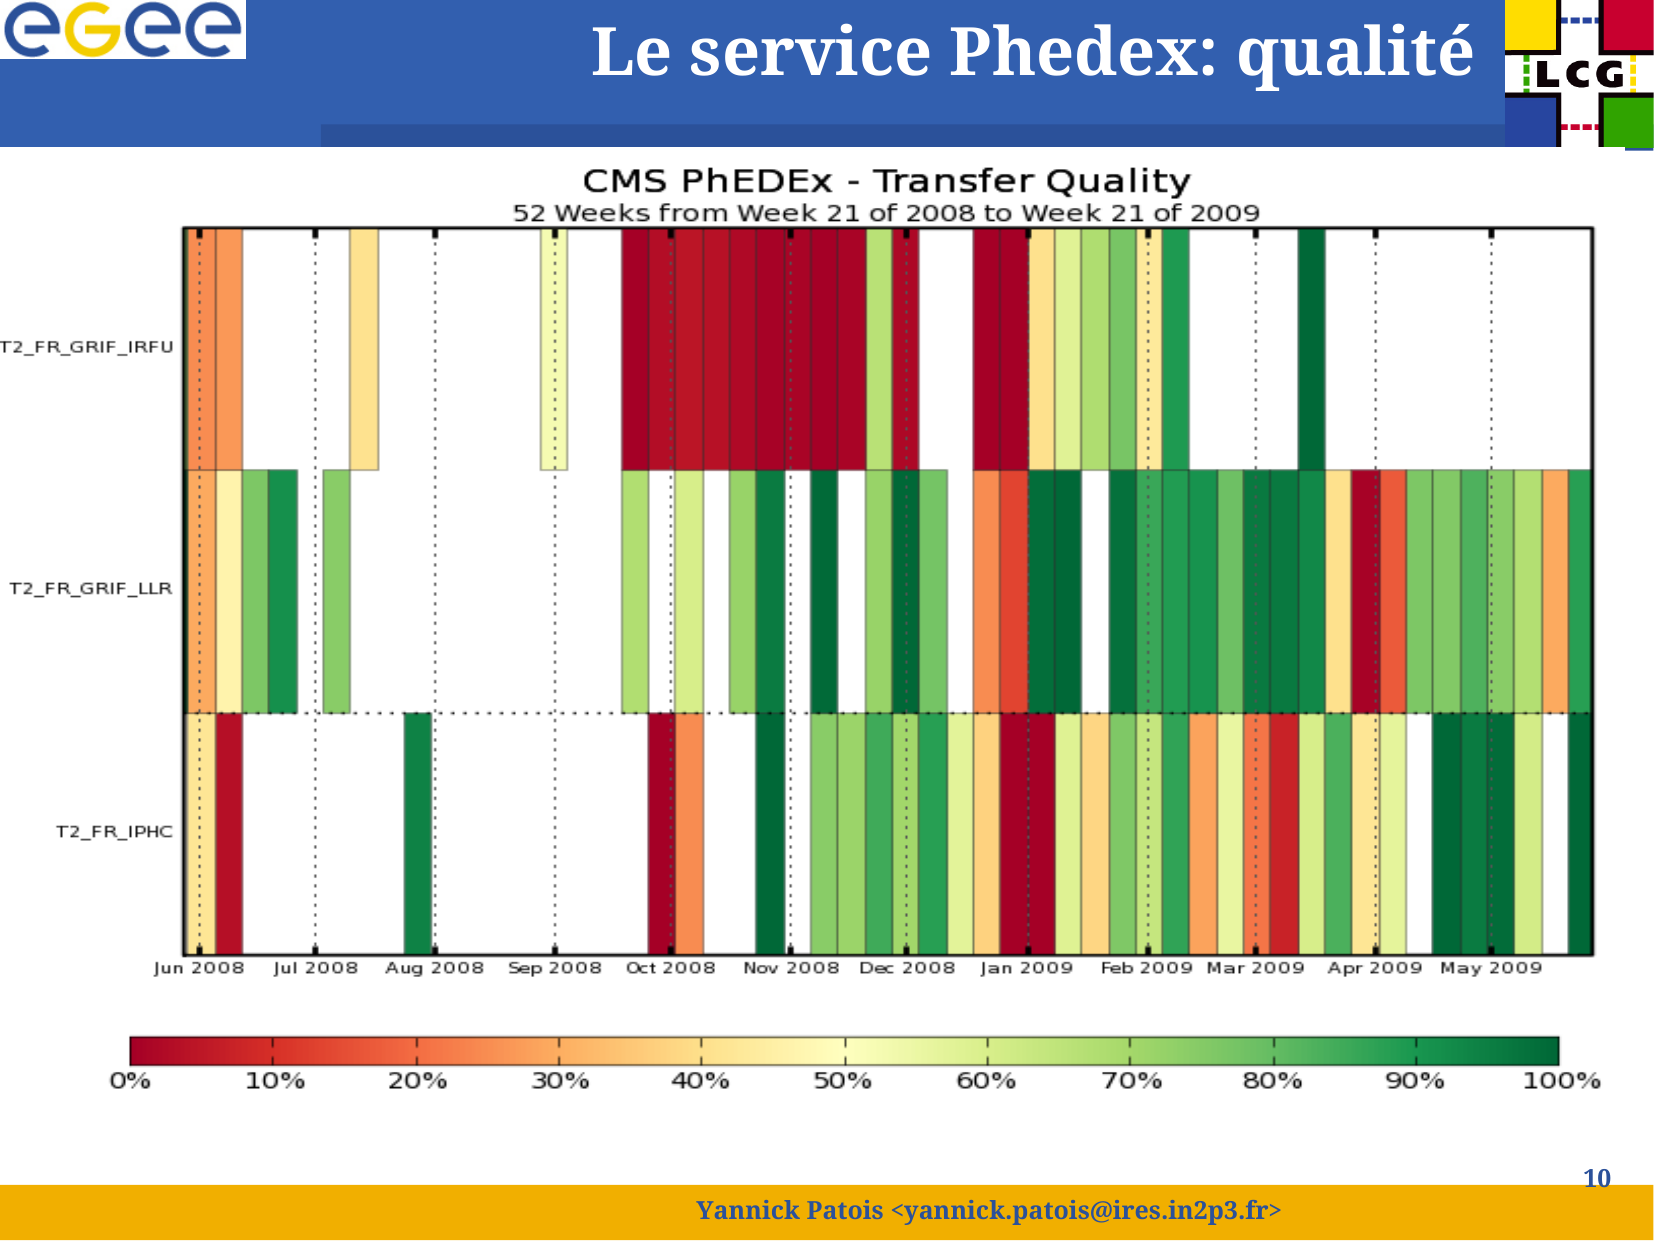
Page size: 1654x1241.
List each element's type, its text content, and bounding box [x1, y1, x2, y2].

title Le service Phedex: qualité [236, 0, 1477, 98]
picture [0, 0, 236, 59]
picture [0, 147, 1625, 1152]
